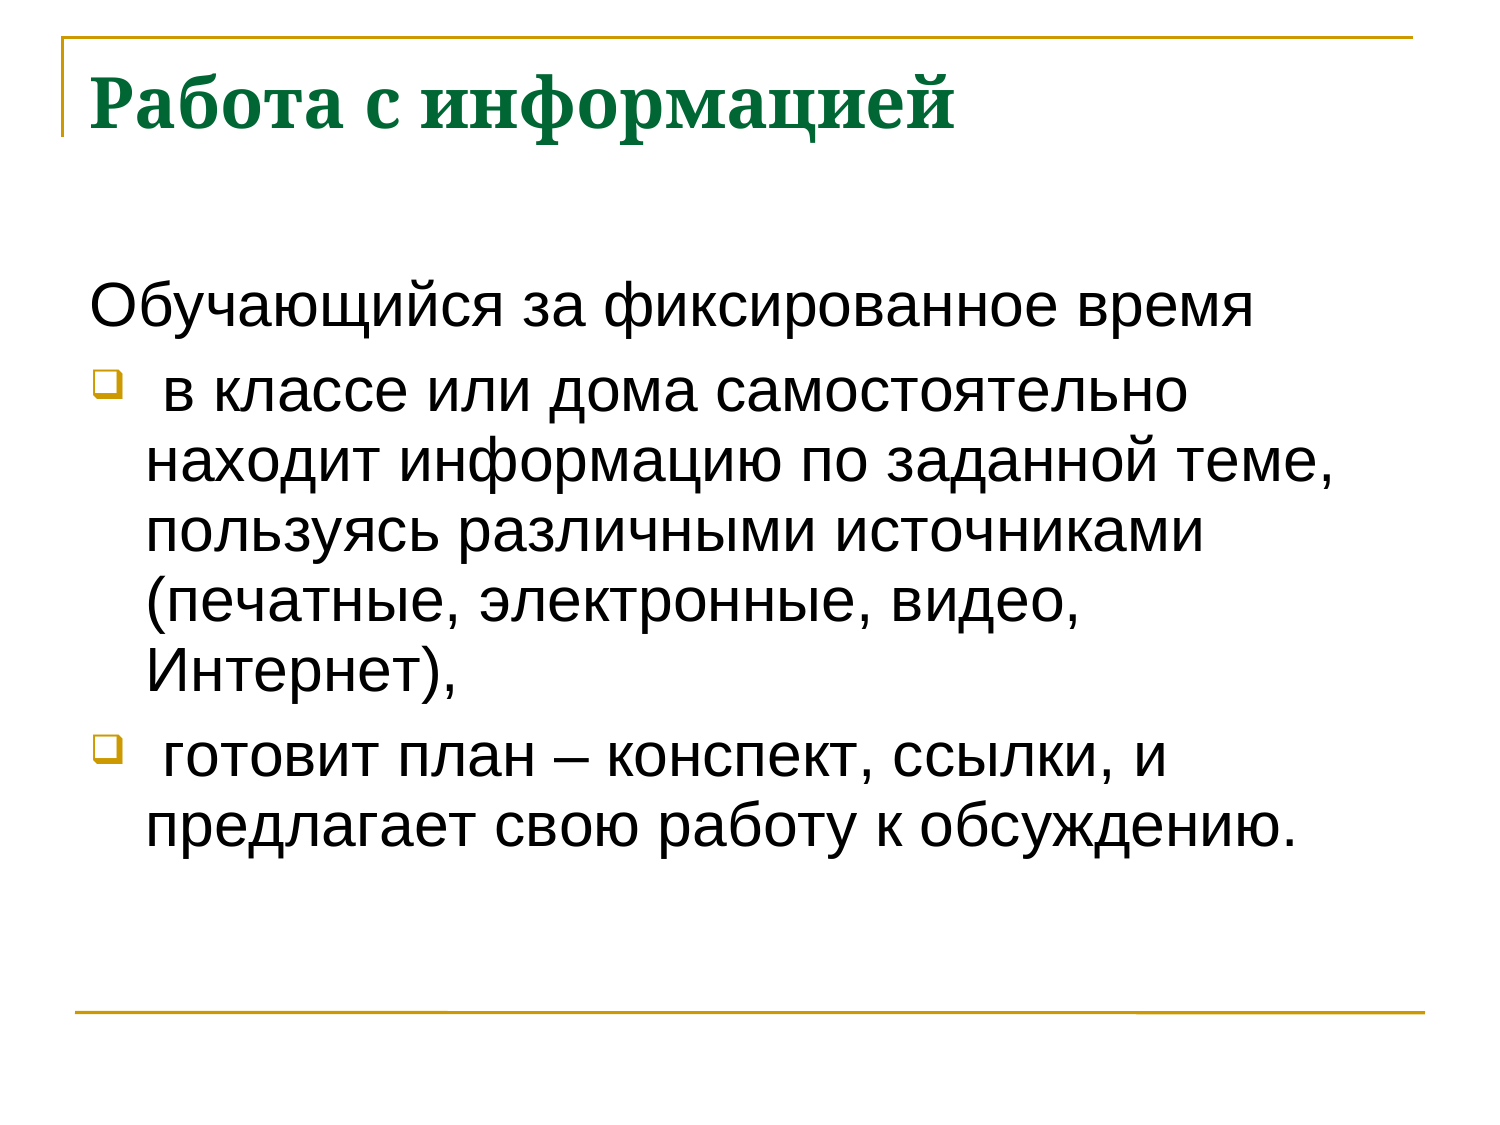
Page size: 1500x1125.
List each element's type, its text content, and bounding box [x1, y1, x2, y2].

title Работа с информацией [75, 45, 1426, 233]
list Обучающийся за фиксированное время в классе или дома самостоятельно находит информацию по заданной теме, пользуясь различными источниками (печатные, электронные, видео, Интернет), готовит план – конспект, ссылки, и предлагает свою работу к обсуждению. [75, 262, 1426, 1006]
